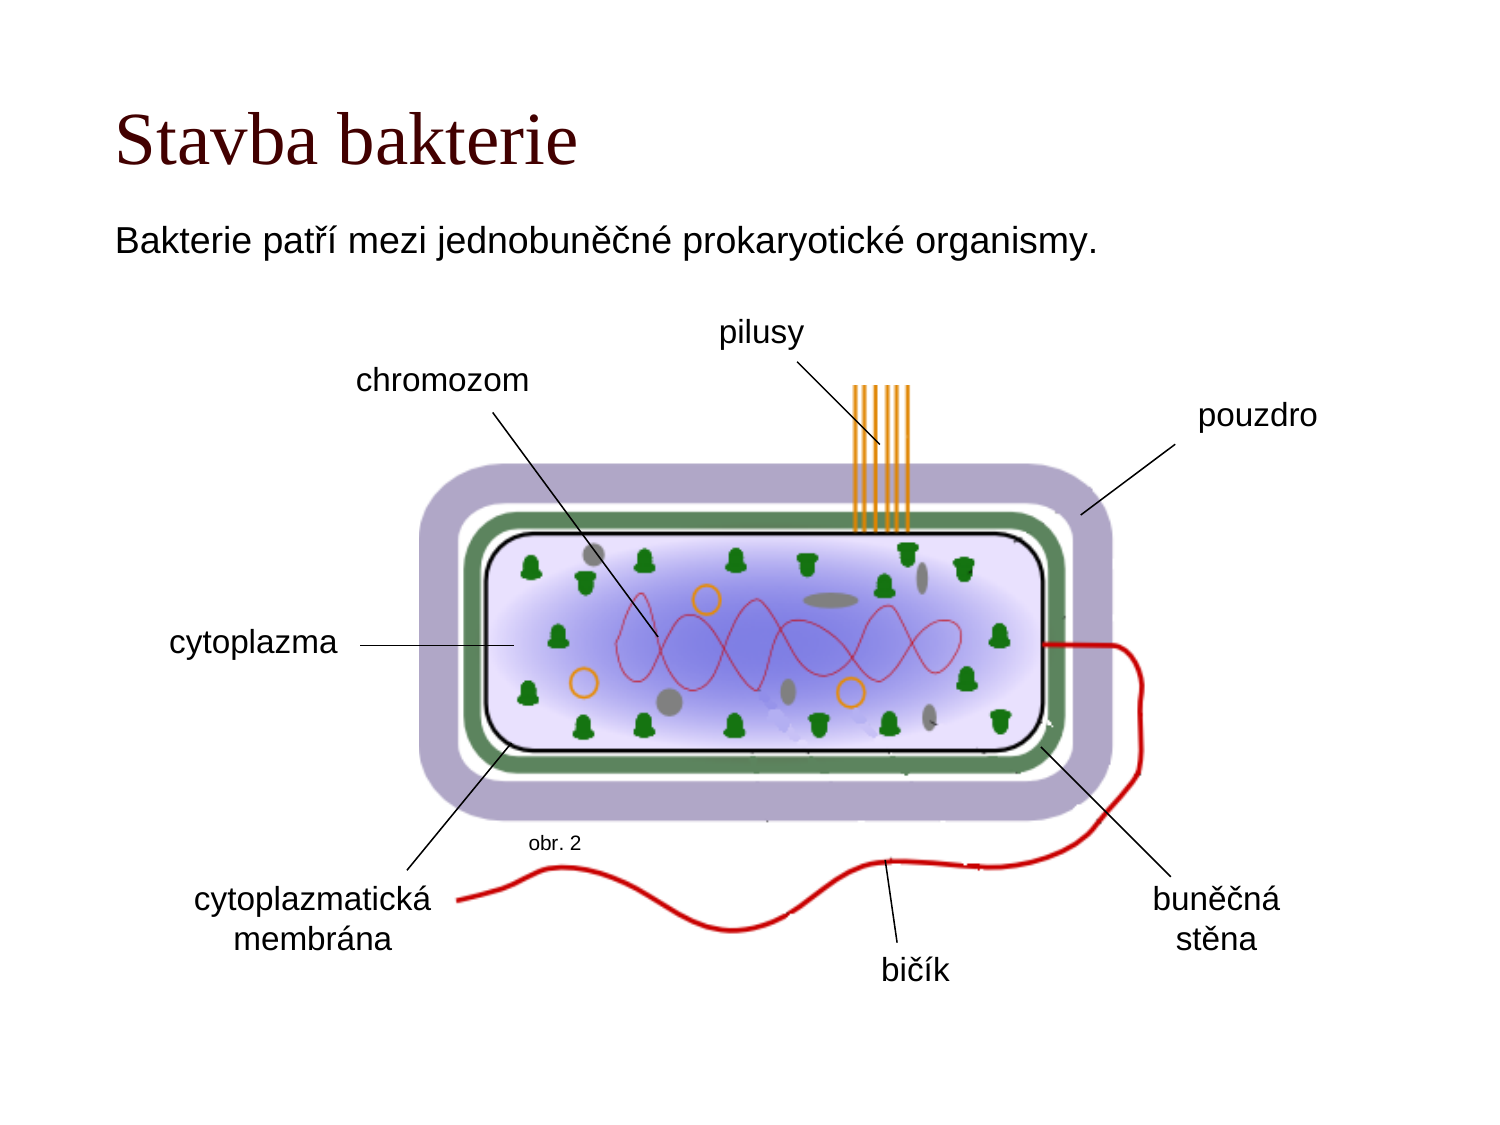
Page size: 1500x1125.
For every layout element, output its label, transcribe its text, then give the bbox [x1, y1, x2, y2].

text_box cytoplazmatická membrána [171, 869, 455, 965]
picture [419, 385, 1188, 959]
text_box pilusy [667, 302, 857, 358]
title Stavba bakterie [100, 0, 752, 188]
text_box cytoplazma [135, 612, 372, 669]
text_box buněčná stěna [1116, 869, 1317, 965]
text_box obr. 2 [513, 822, 621, 863]
text_box bičík [844, 940, 987, 996]
text_box chromozom [324, 349, 561, 406]
text_box pouzdro [1163, 385, 1353, 441]
text_box Bakterie patří mezi jednobuněčné prokaryotické organismy. [100, 207, 1247, 269]
